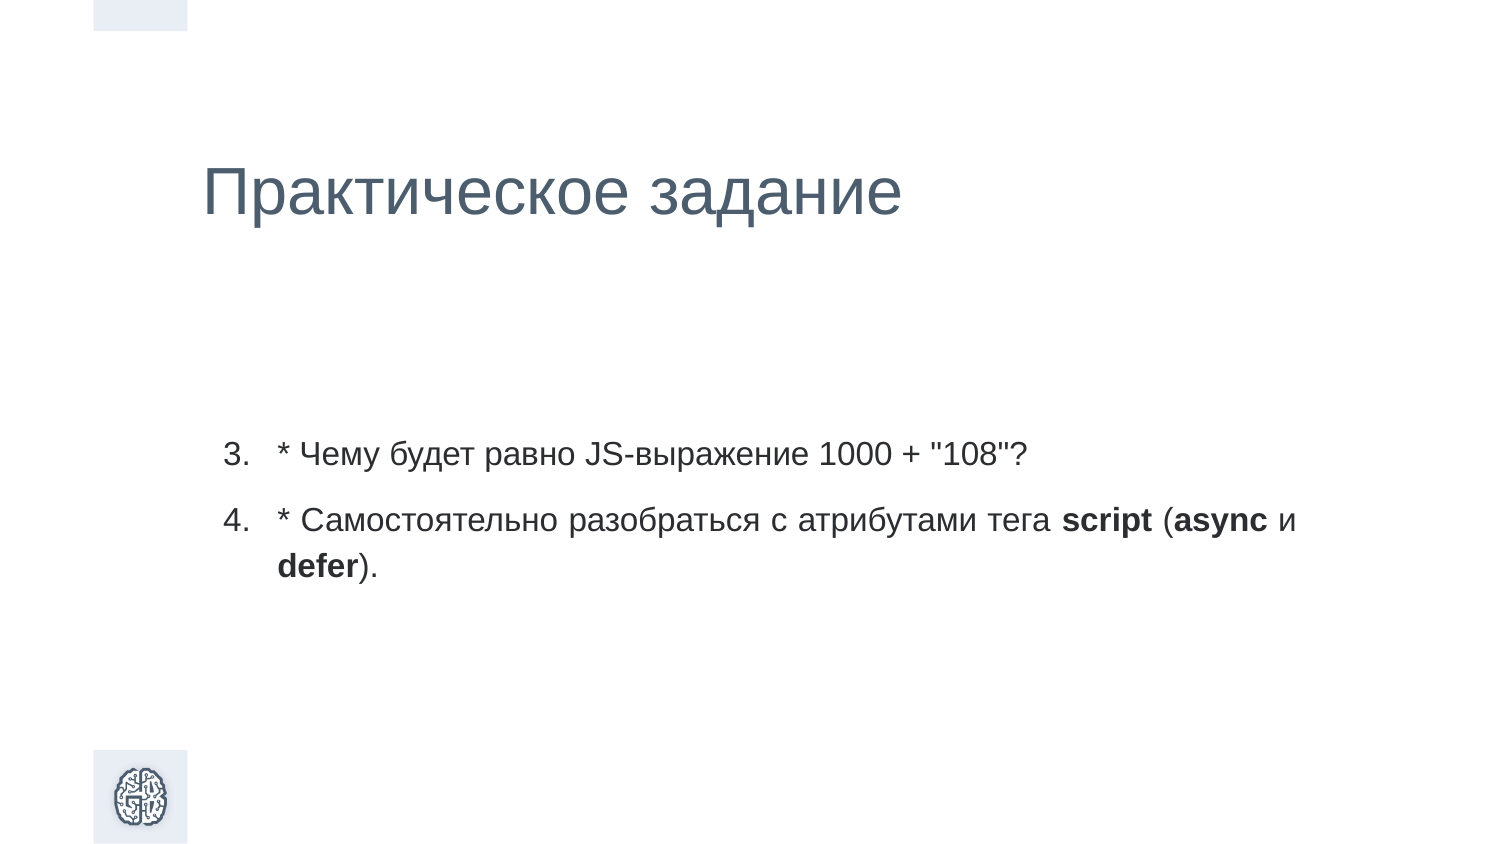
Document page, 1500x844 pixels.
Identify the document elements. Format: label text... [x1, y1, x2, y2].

text_box Практическое задание [187, 93, 1312, 269]
picture [106, 760, 175, 834]
text_box * Чему будет равно JS-выражение 1000 + "108"? * Самостоятельно разобраться с атрибутами тега script (async и defer). [187, 269, 1312, 741]
